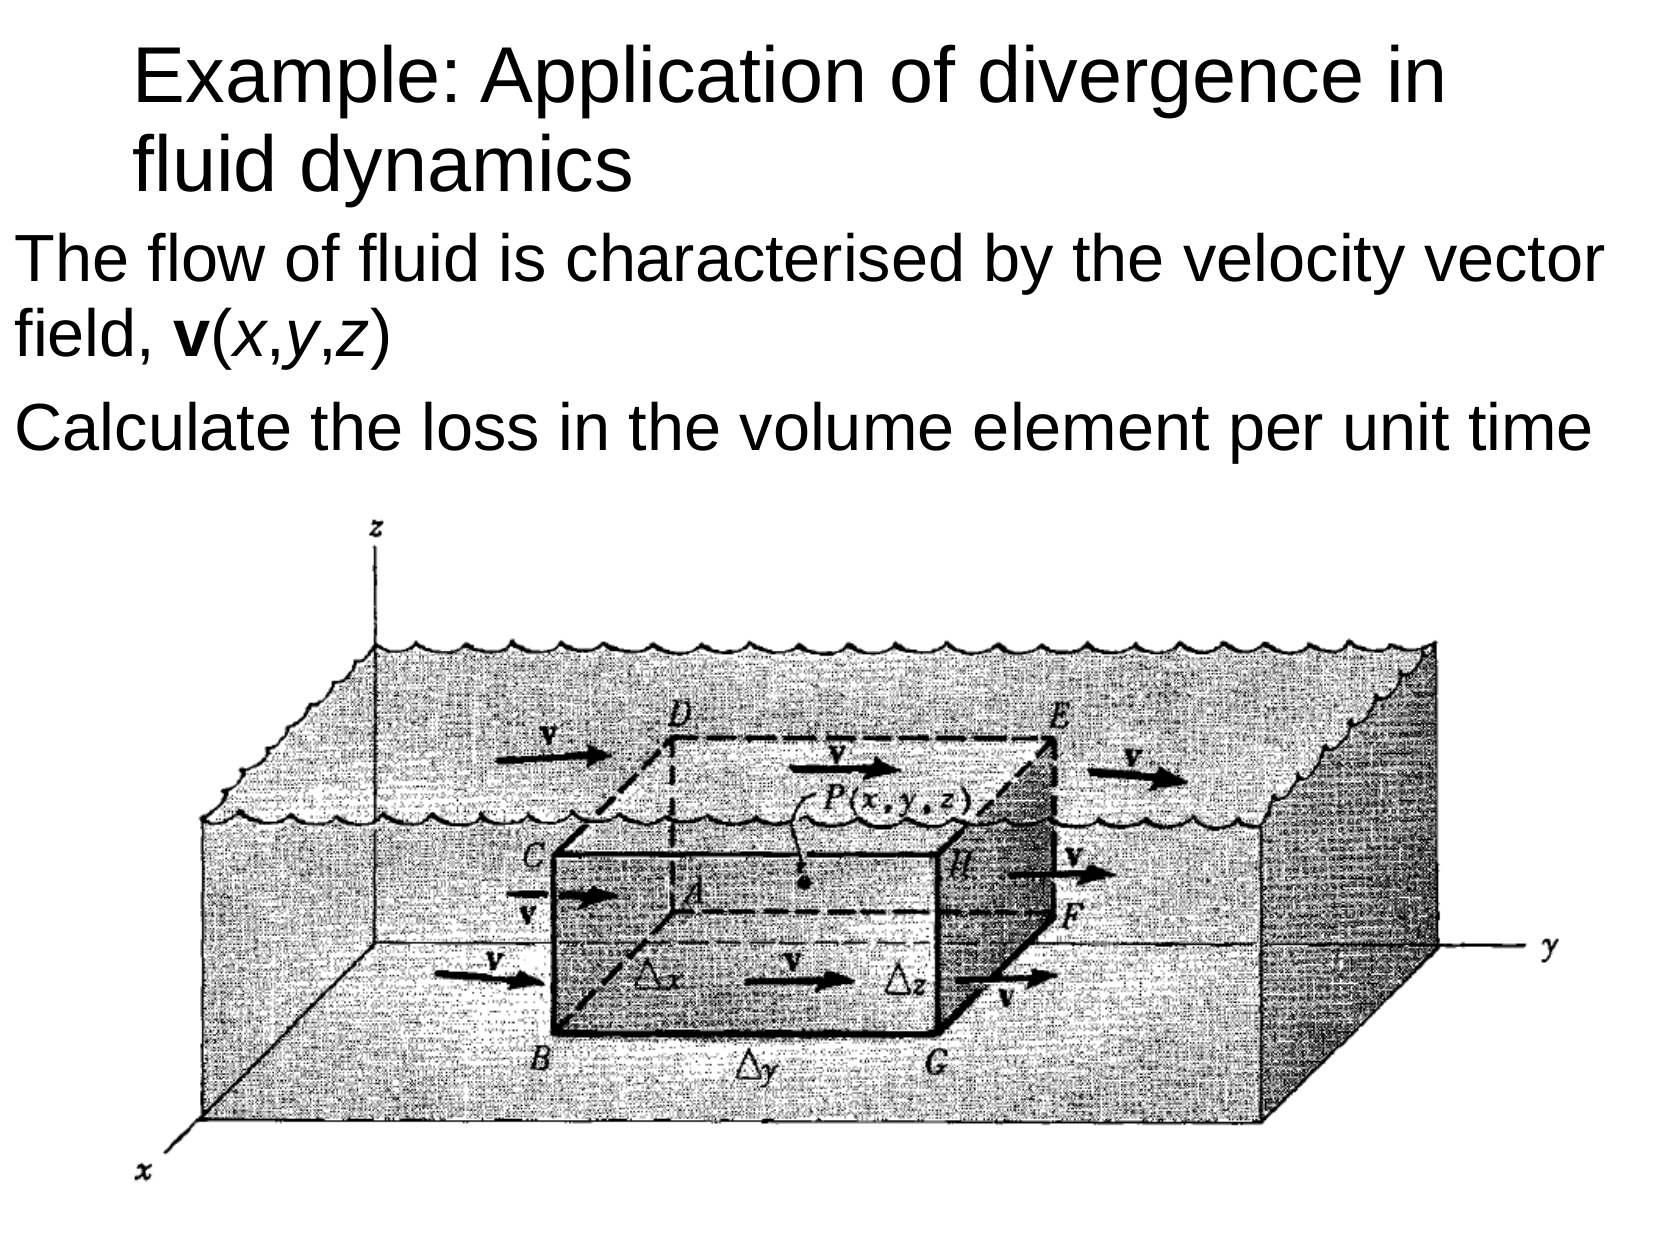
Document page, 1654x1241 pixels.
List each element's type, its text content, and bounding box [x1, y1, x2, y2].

text_box Example: Application of divergence in fluid dynamics [118, 23, 1536, 213]
picture [35, 473, 1612, 1205]
text_box Calculate the loss in the volume element per unit time [0, 382, 1630, 473]
text_box The flow of fluid is characterised by the velocity vector field, v(x,y,z) [0, 213, 1630, 378]
